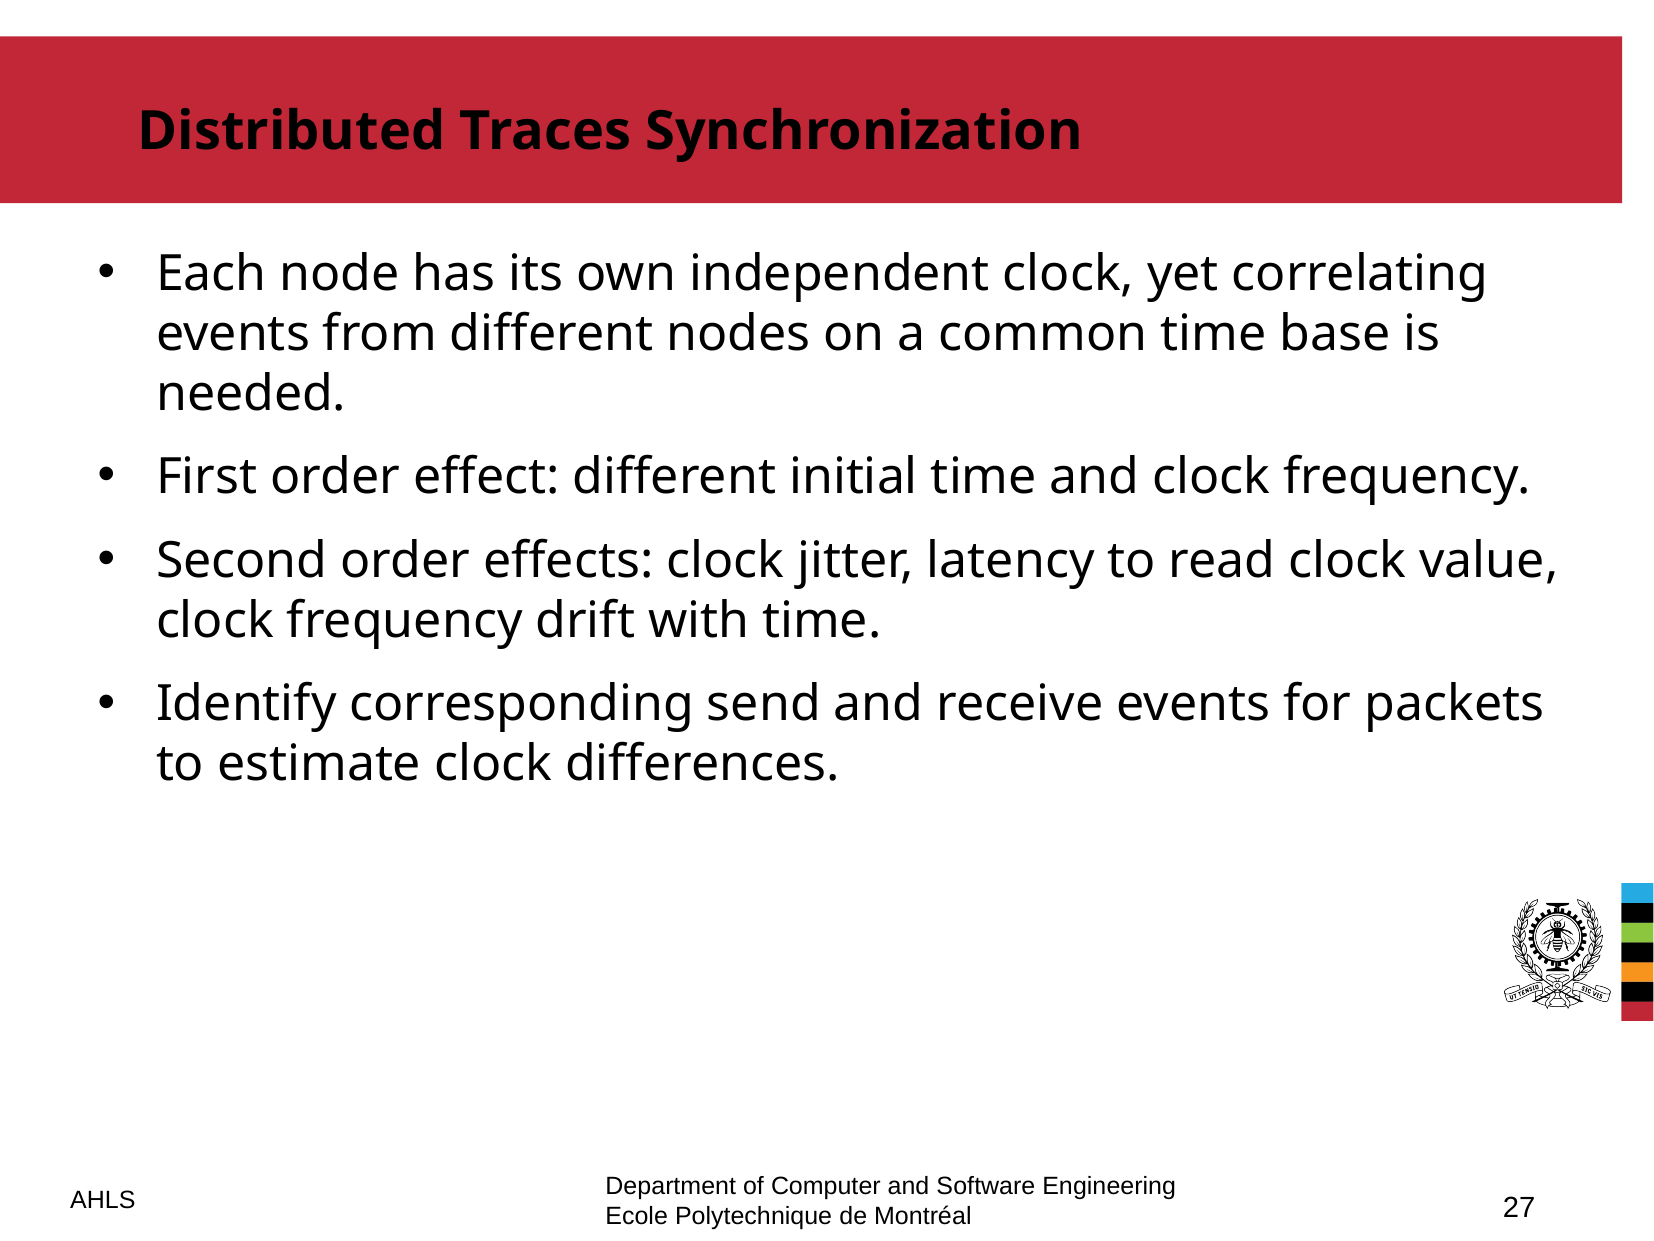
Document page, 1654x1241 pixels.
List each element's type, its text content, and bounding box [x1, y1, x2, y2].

picture [1615, 883, 1654, 1021]
list Each node has its own independent clock, yet correlating events from different nodes on a common time base is needed. First order effect: different initial time and clock frequency. Second order effects: clock jitter, latency to read clock value, clock frequency drift with time. Identify corresponding send and receive events for packets to estimate clock differences. [82, 232, 1615, 1163]
title Distributed Traces Synchronization [103, 62, 1421, 168]
